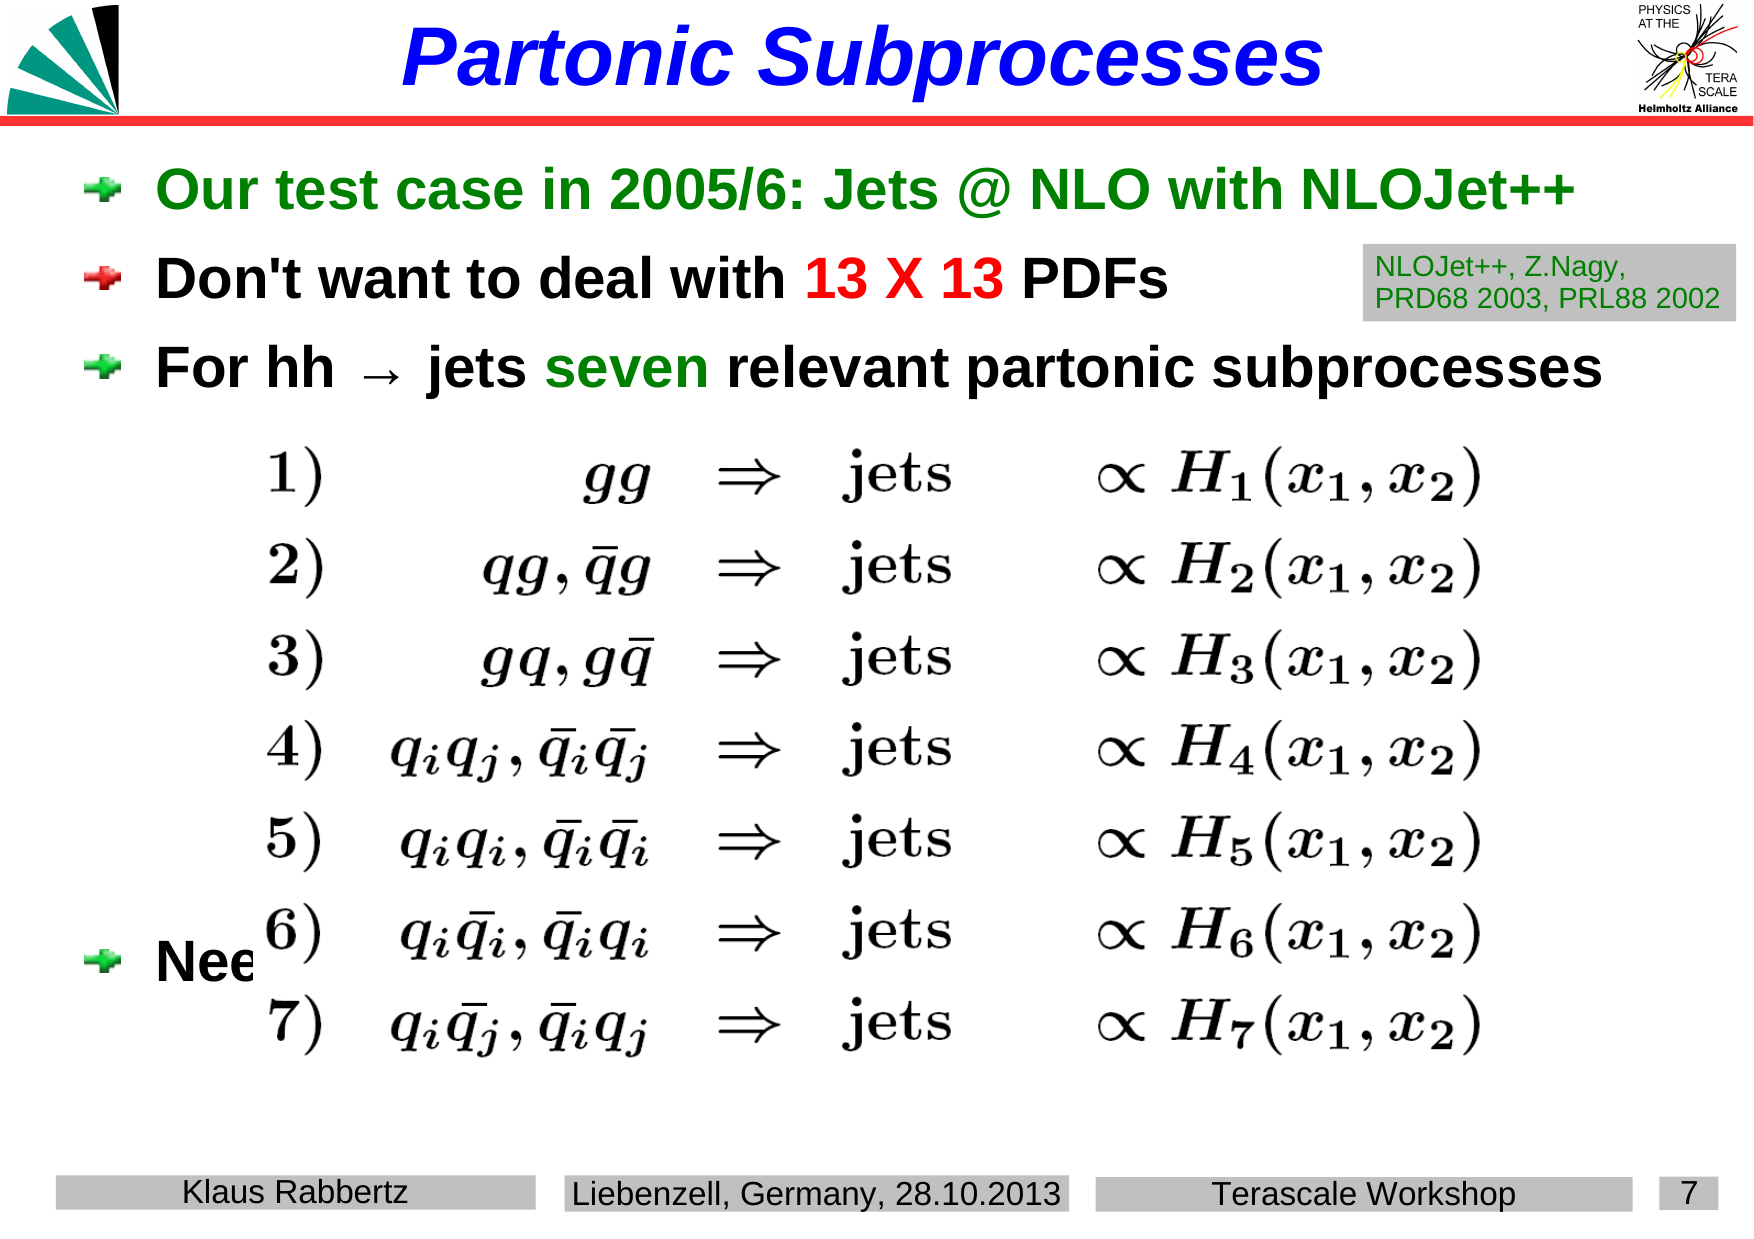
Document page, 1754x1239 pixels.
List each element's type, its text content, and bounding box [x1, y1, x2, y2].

picture [1631, 1, 1745, 115]
picture [7, 5, 119, 116]
text_box NLOJet++, Z.Nagy, PRD68 2003, PRL88 2002 [1362, 243, 1737, 322]
title Partonic Subprocesses [123, 0, 1606, 114]
picture [253, 432, 1495, 1078]
list Our test case in 2005/6: Jets @ NLO with NLOJet++ Don't want to deal with 13 X 13 PDFs For hh → jets seven relevant partonic subprocesses Need only seven linear combinations Hi of PDFs [25, 157, 1728, 1172]
